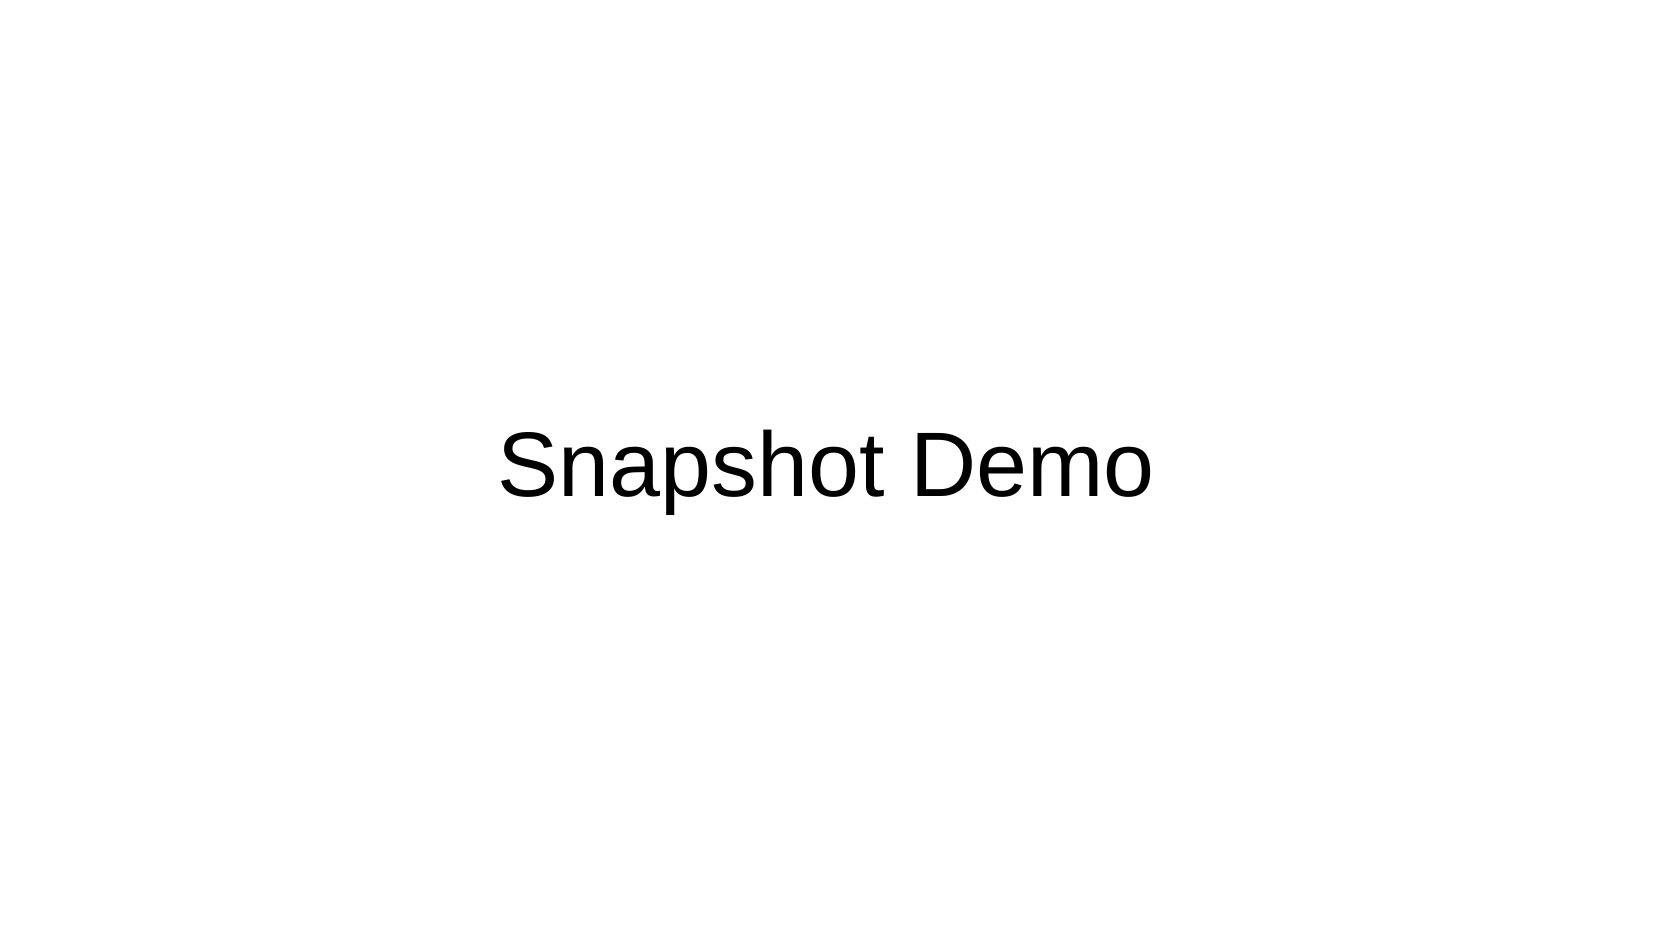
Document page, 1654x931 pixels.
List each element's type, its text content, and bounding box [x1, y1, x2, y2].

title Snapshot Demo [82, 387, 1571, 543]
